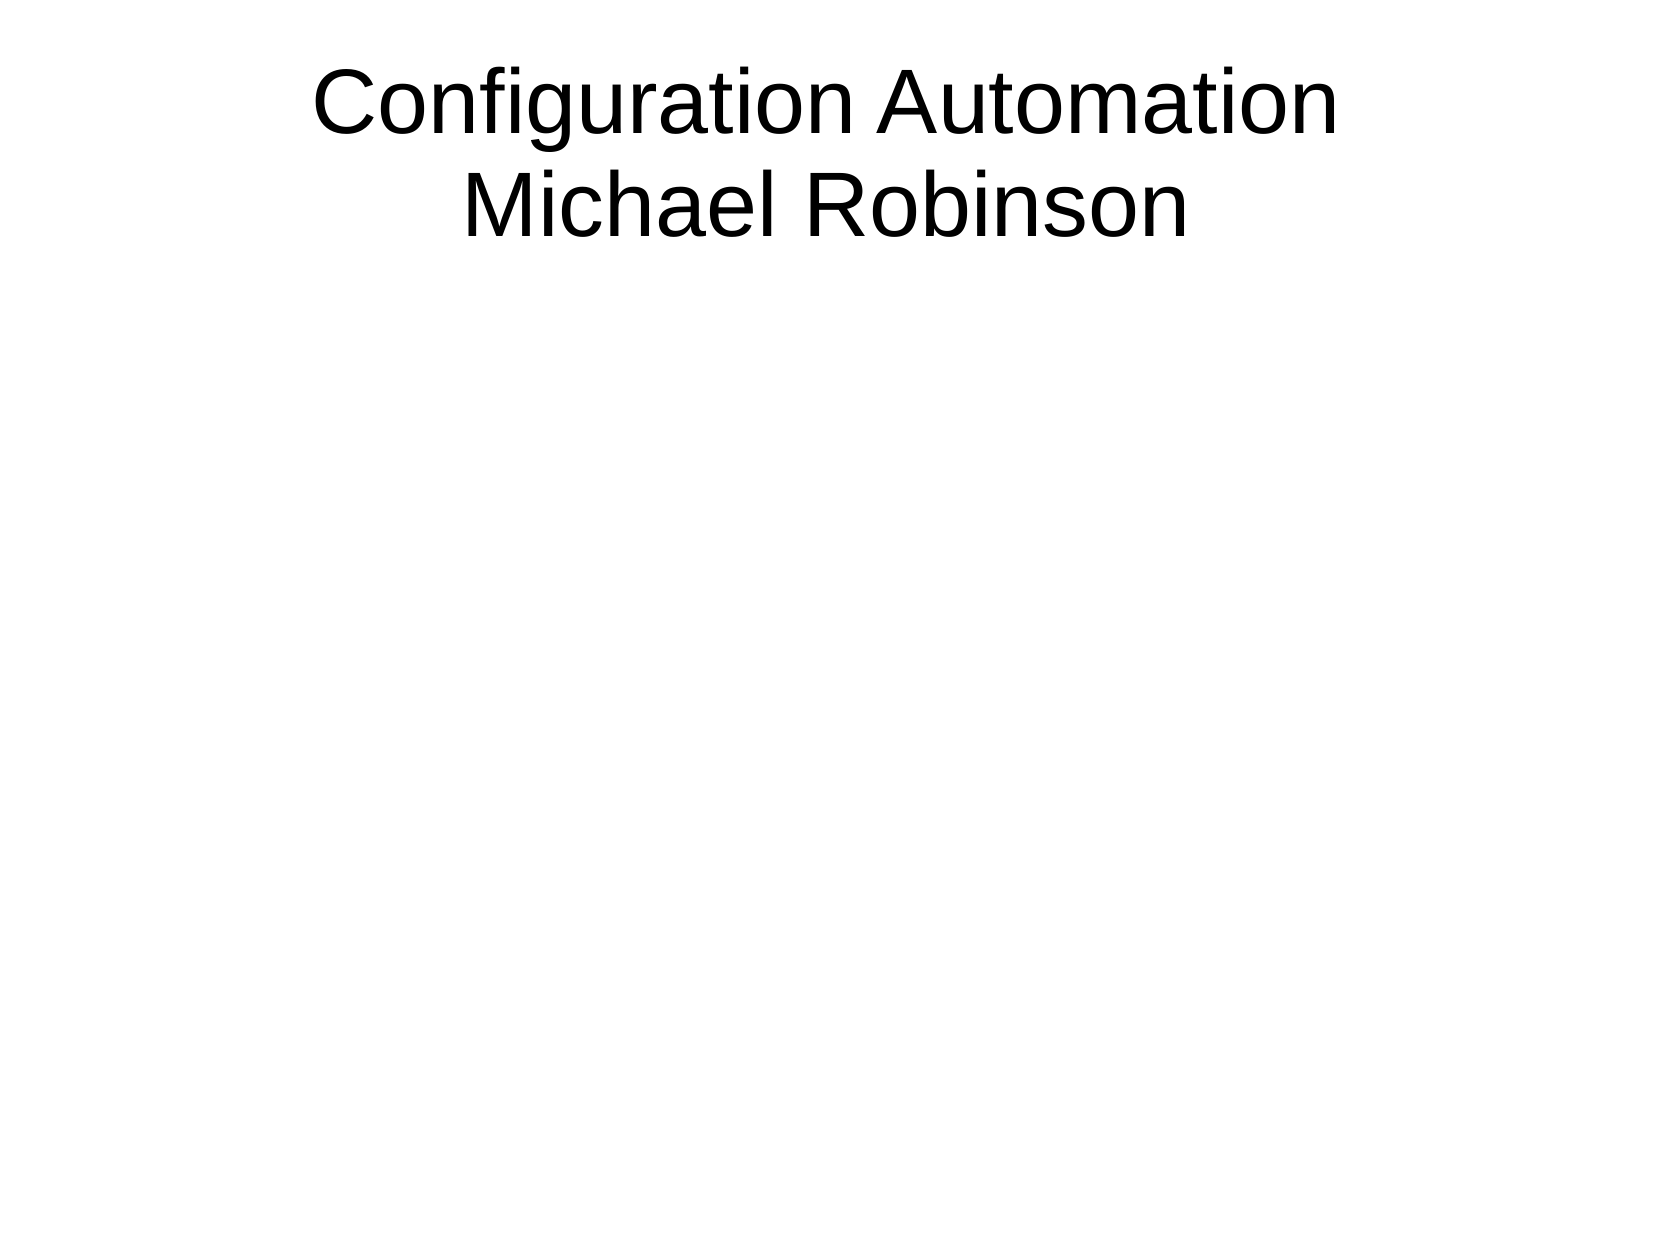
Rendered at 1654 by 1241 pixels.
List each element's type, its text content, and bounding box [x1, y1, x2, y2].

title Configuration Automation Michael Robinson [82, 39, 1571, 267]
